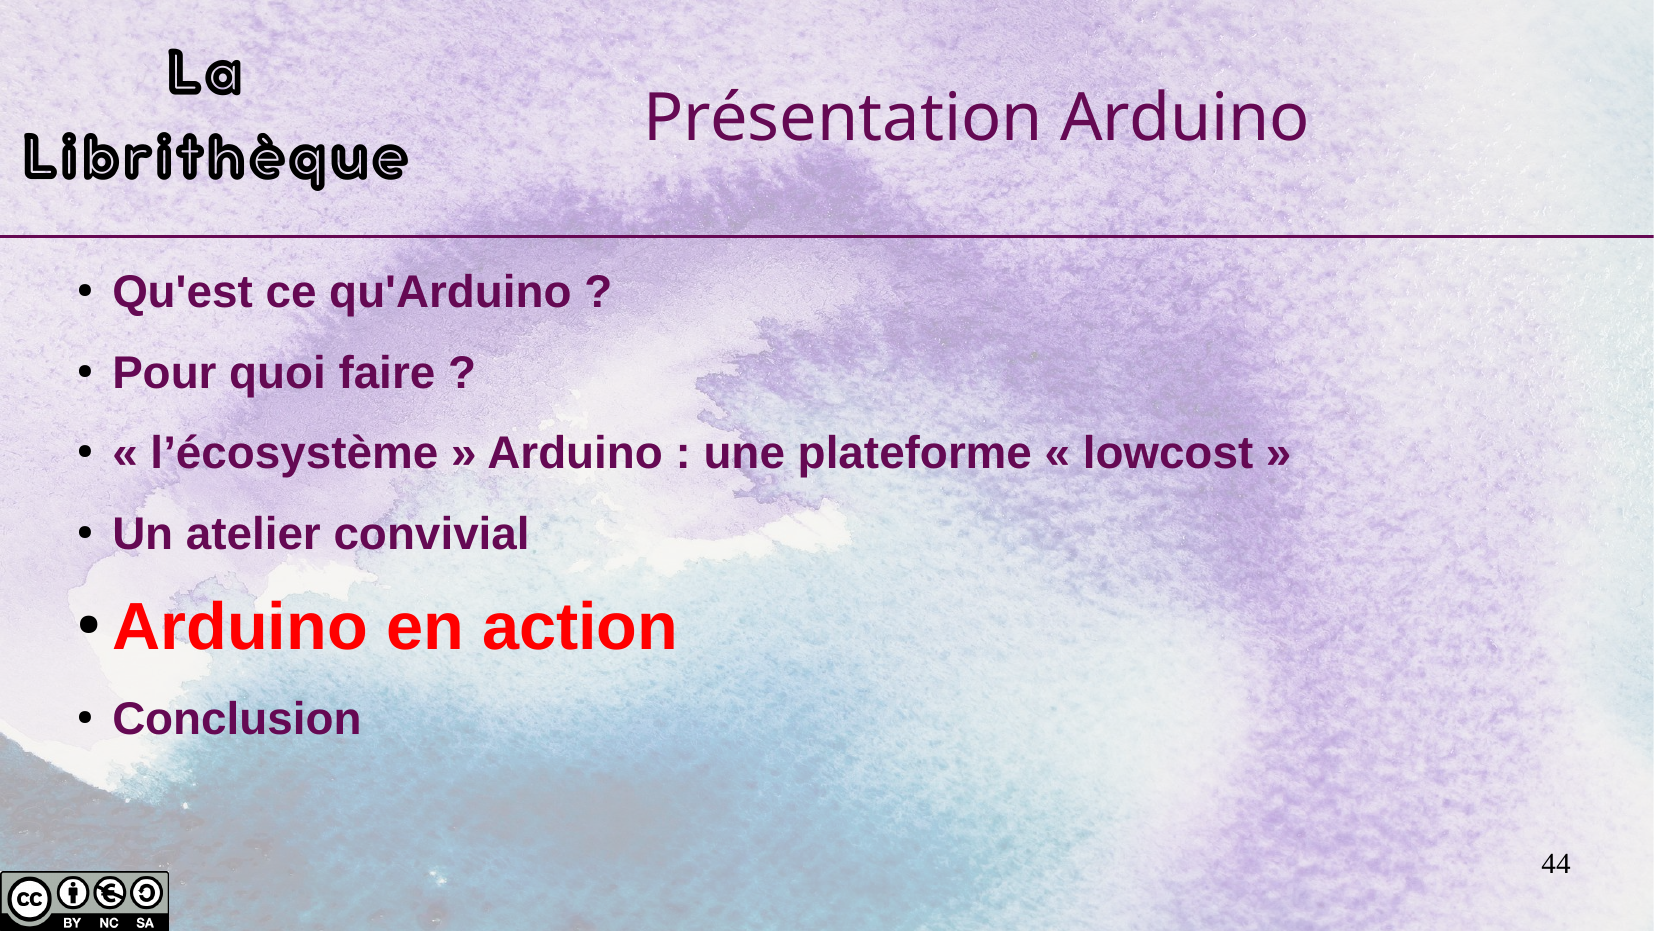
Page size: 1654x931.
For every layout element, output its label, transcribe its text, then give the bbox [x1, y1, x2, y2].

title Présentation Arduino [383, 37, 1571, 193]
picture [4, 46, 383, 193]
picture [0, 871, 169, 931]
list Qu'est ce qu'Arduino ? Pour quoi faire ? « l’écosystème » Arduino : une plateforme « lowcost » Un atelier convivial Arduino en action Conclusion [76, 265, 1565, 827]
